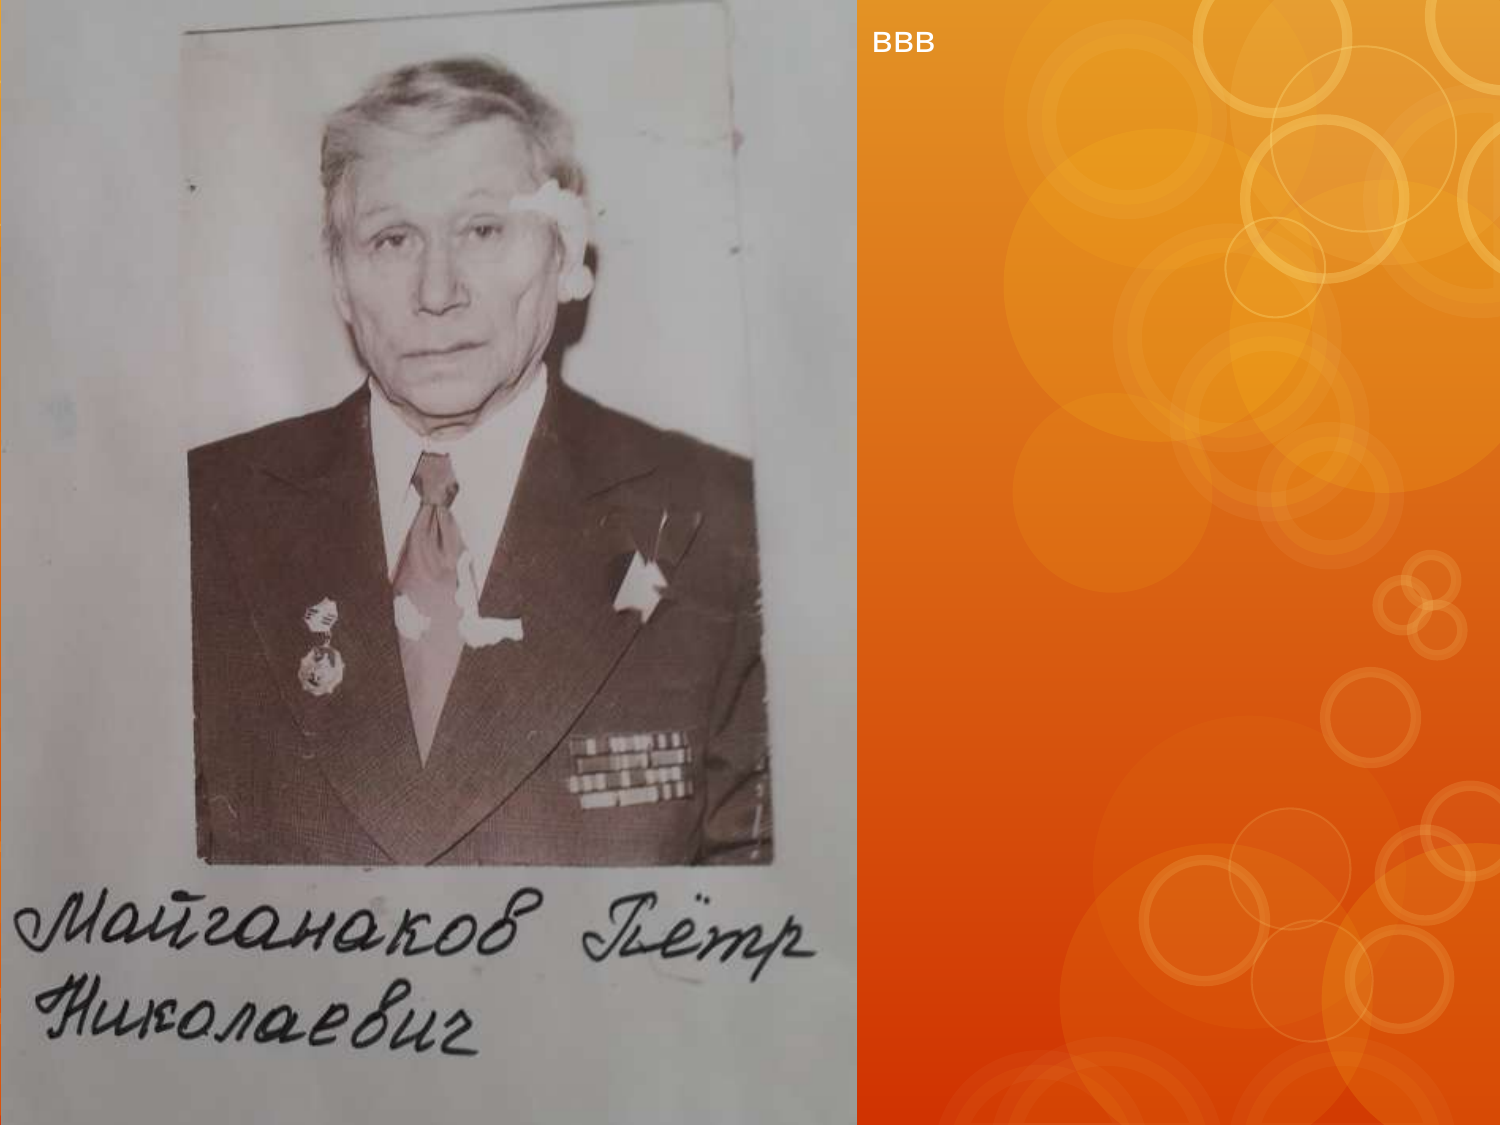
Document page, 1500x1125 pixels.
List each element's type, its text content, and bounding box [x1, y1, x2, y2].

picture [1, 0, 857, 1125]
text_box ввв [856, 7, 1500, 68]
